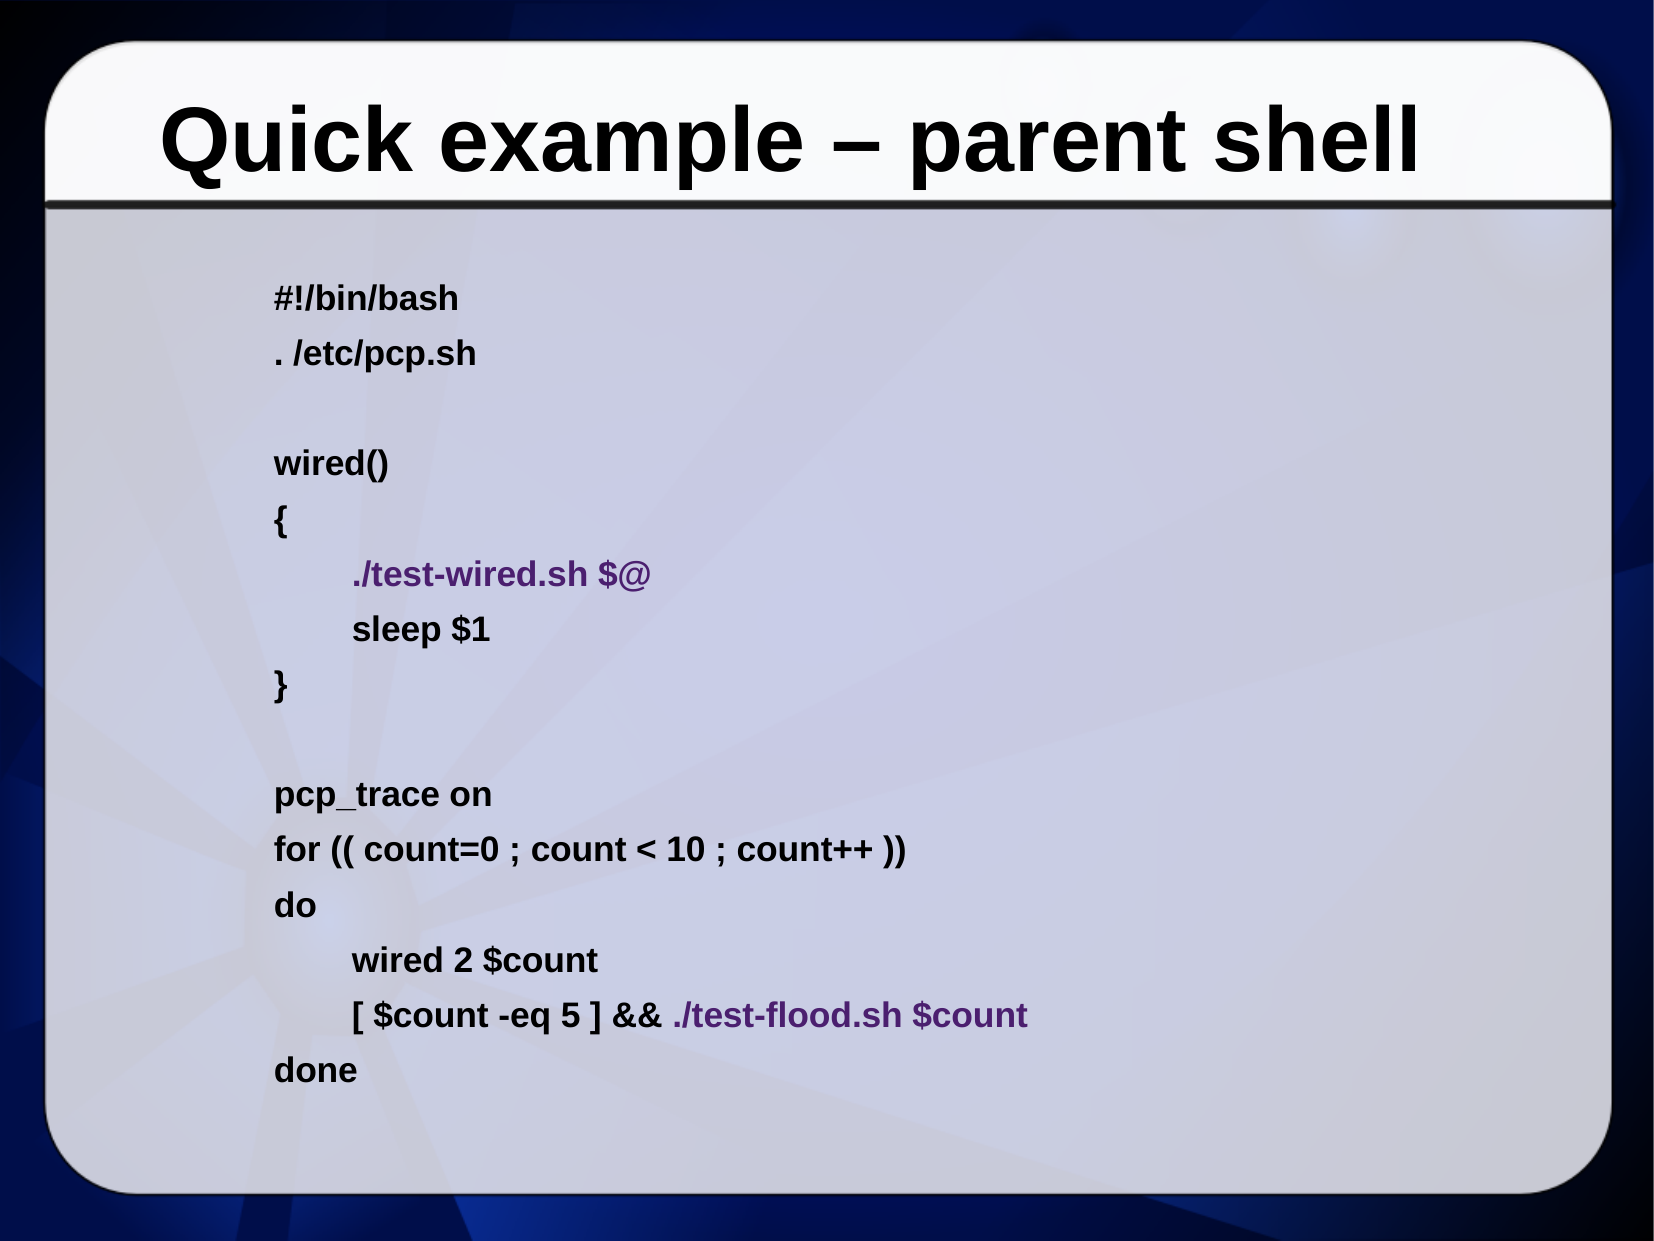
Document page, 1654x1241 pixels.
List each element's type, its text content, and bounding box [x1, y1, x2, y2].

title Quick example – parent shell [82, 49, 1571, 231]
picture [0, 0, 1654, 1241]
list #!/bin/bash . /etc/pcp.sh wired() { ./test-wired.sh $@ sleep $1 } pcp_trace on for (( count=0 ; count < 10 ; count++ )) do wired 2 $count [ $count -eq 5 ] && ./test-flood.sh $count done [236, 278, 1250, 1097]
